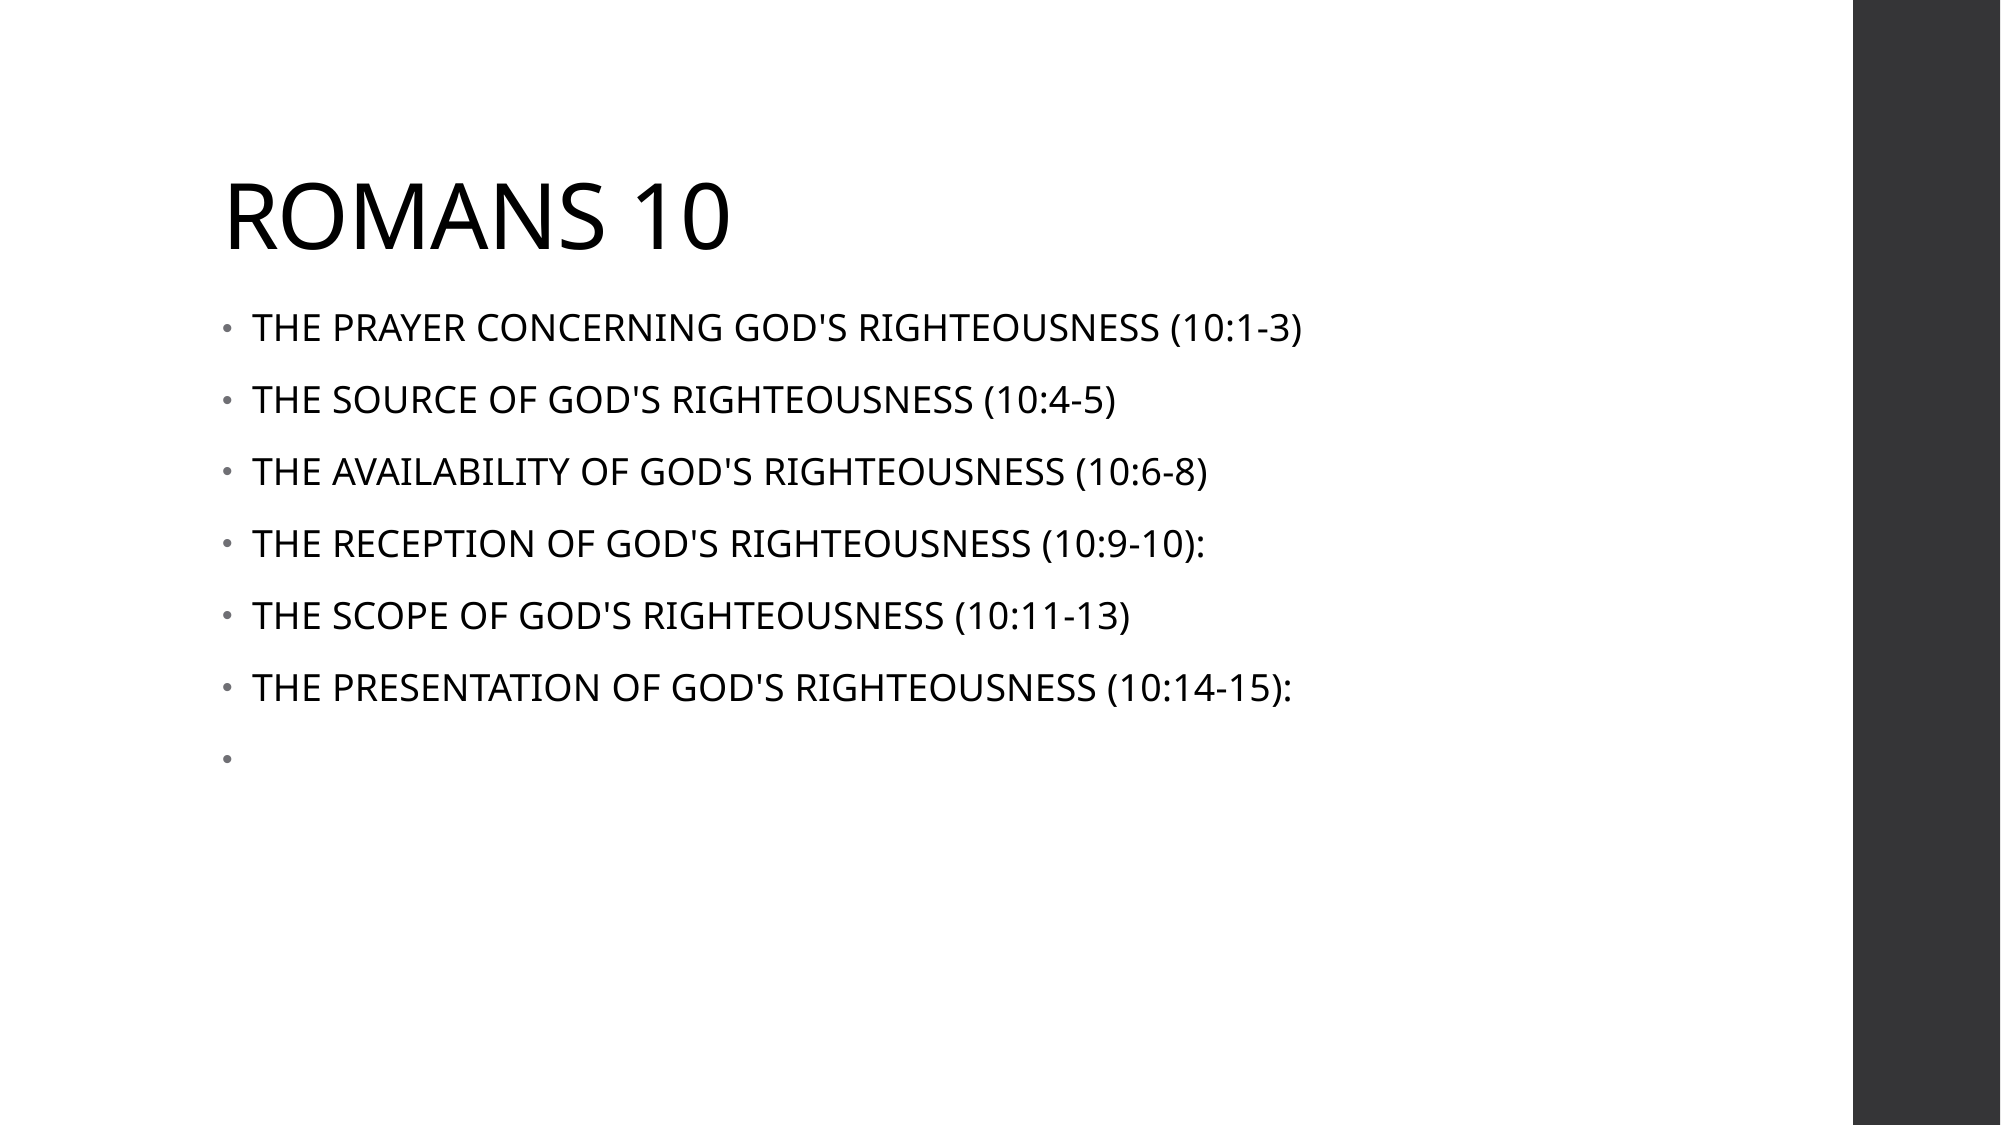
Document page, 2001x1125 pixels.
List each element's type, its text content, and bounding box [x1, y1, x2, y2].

title ROMANS 10 [206, 60, 1797, 278]
list THE PRAYER CONCERNING GOD'S RIGHTEOUSNESS (10:1-3) THE SOURCE OF GOD'S RIGHTEOUSNESS (10:4-5) THE AVAILABILITY OF GOD'S RIGHTEOUSNESS (10:6-8) THE RECEPTION OF GOD'S RIGHTEOUSNESS (10:9-10): THE SCOPE OF GOD'S RIGHTEOUSNESS (10:11-13) THE PRESENTATION OF GOD'S RIGHTEOUSNESS (10:14-15): [206, 299, 1617, 1014]
